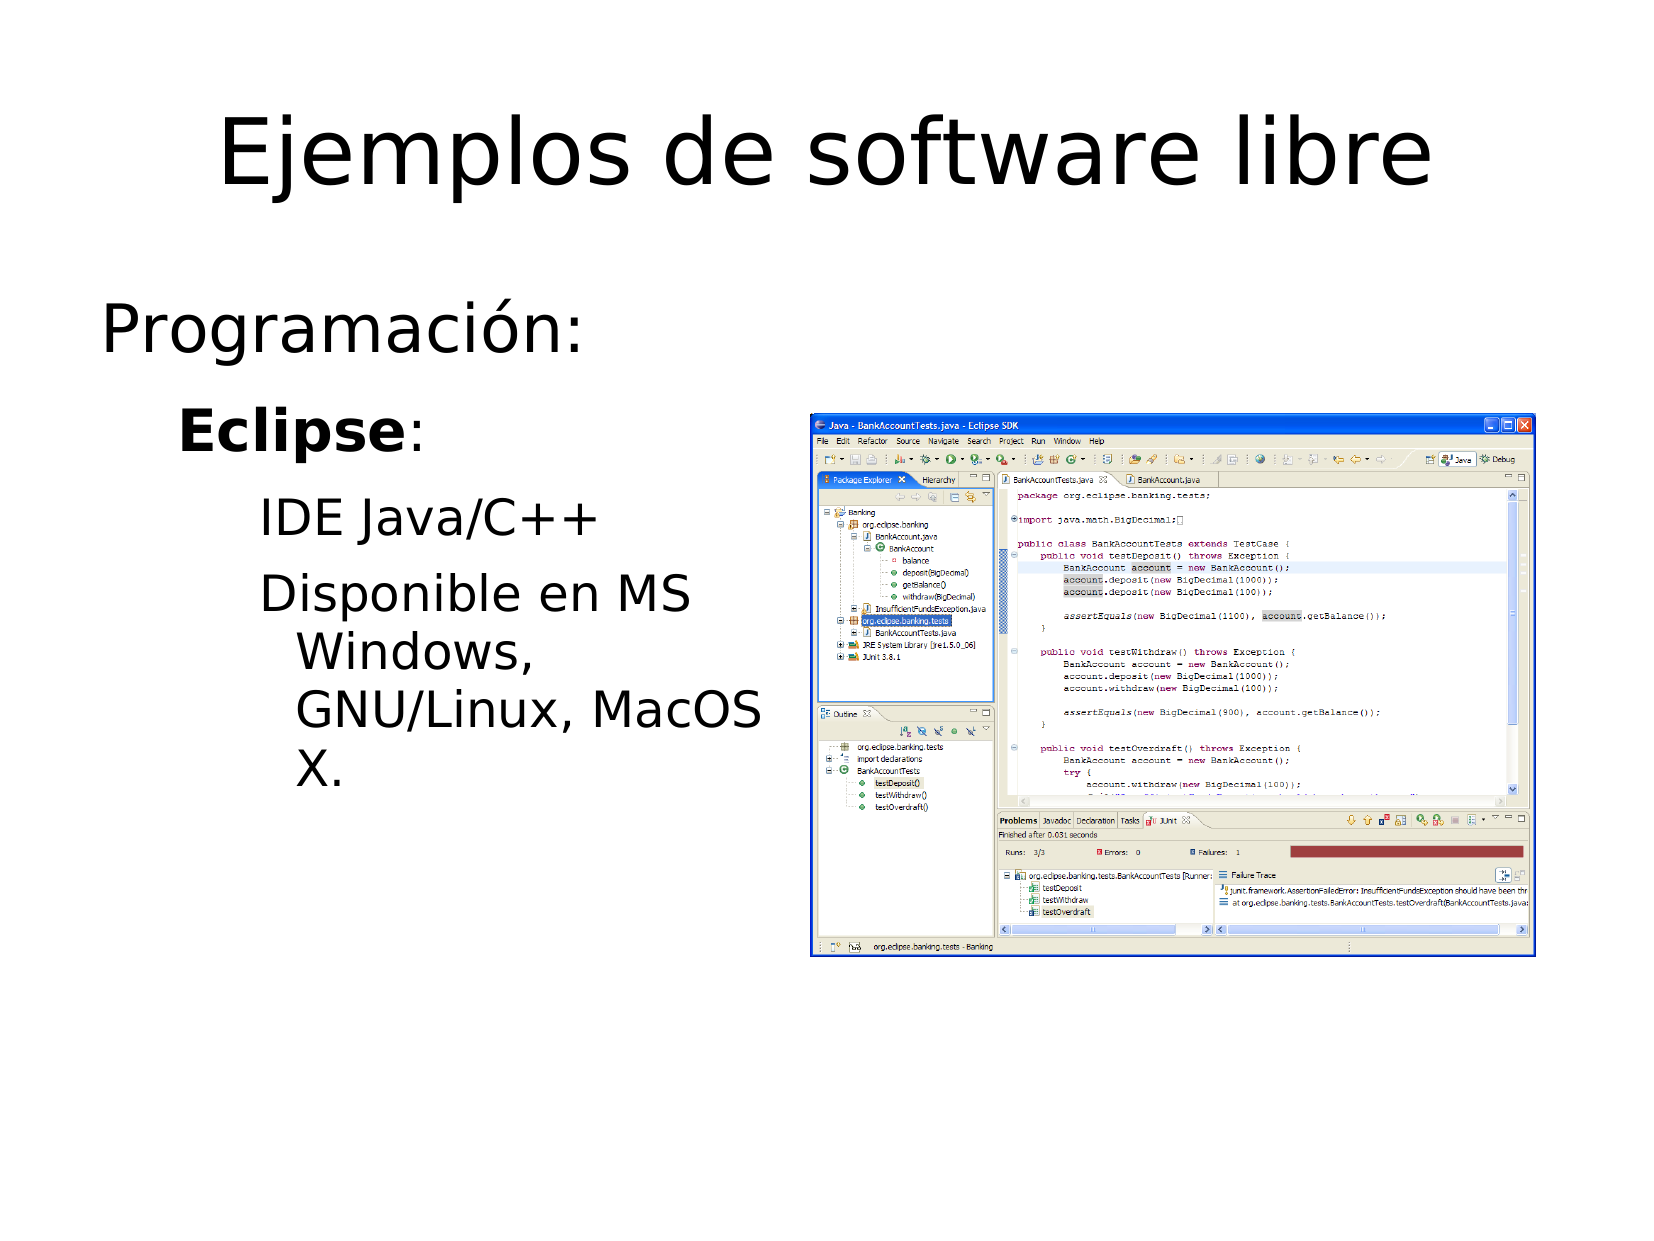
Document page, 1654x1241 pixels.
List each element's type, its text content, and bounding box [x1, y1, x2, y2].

list Programación: Eclipse: IDE Java/C++ Disponible en MS Windows, GNU/Linux, MacOS X. [82, 290, 827, 1094]
title Ejemplos de software libre [82, 56, 1571, 250]
picture [810, 413, 1536, 957]
